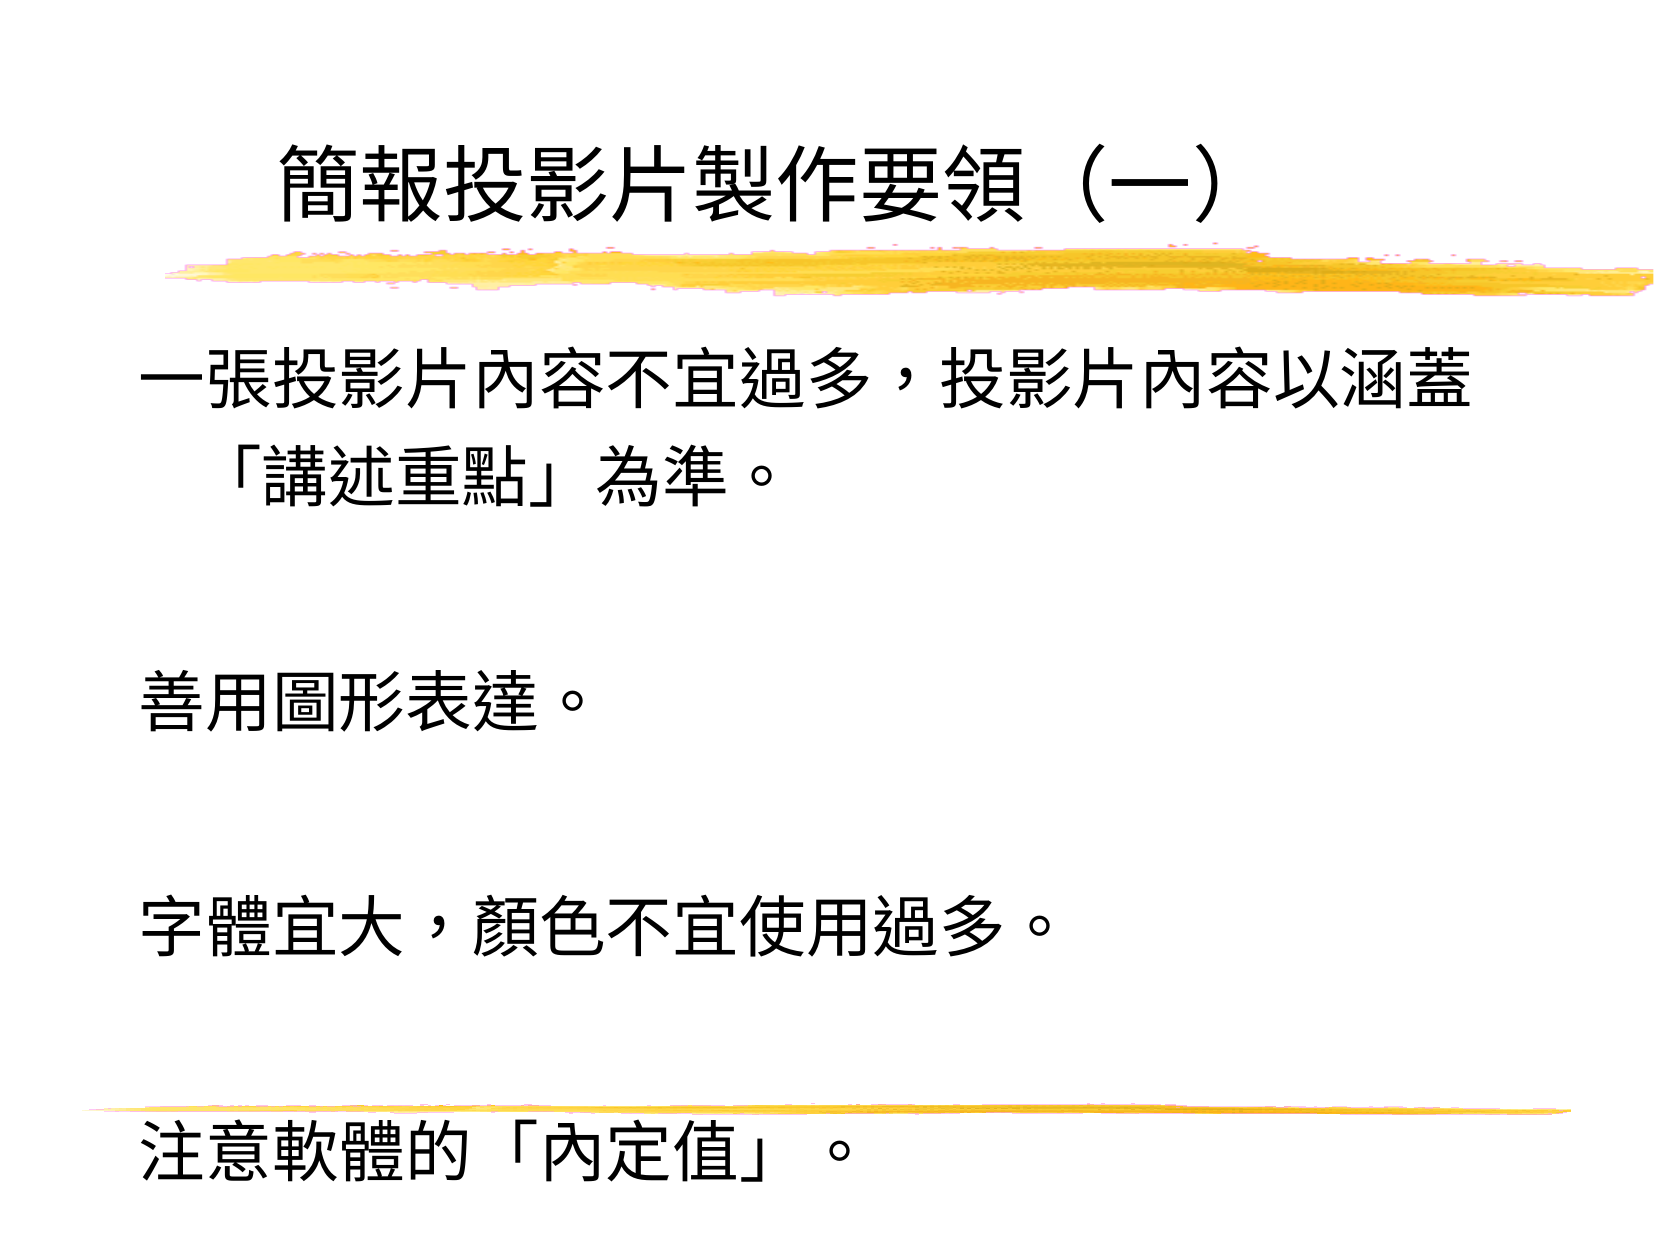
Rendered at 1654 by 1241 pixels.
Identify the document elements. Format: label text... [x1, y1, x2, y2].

title 簡報投影片製作要領（一） [73, 41, 1479, 249]
picture [165, 237, 1654, 308]
picture [82, 1102, 1571, 1117]
list 一張投影片內容不宜過多，投影片內容以涵蓋「講述重點」為準。 善用圖形表達。 字體宜大，顏色不宜使用過多。 注意軟體的「內定值」。 [124, 316, 1530, 1064]
